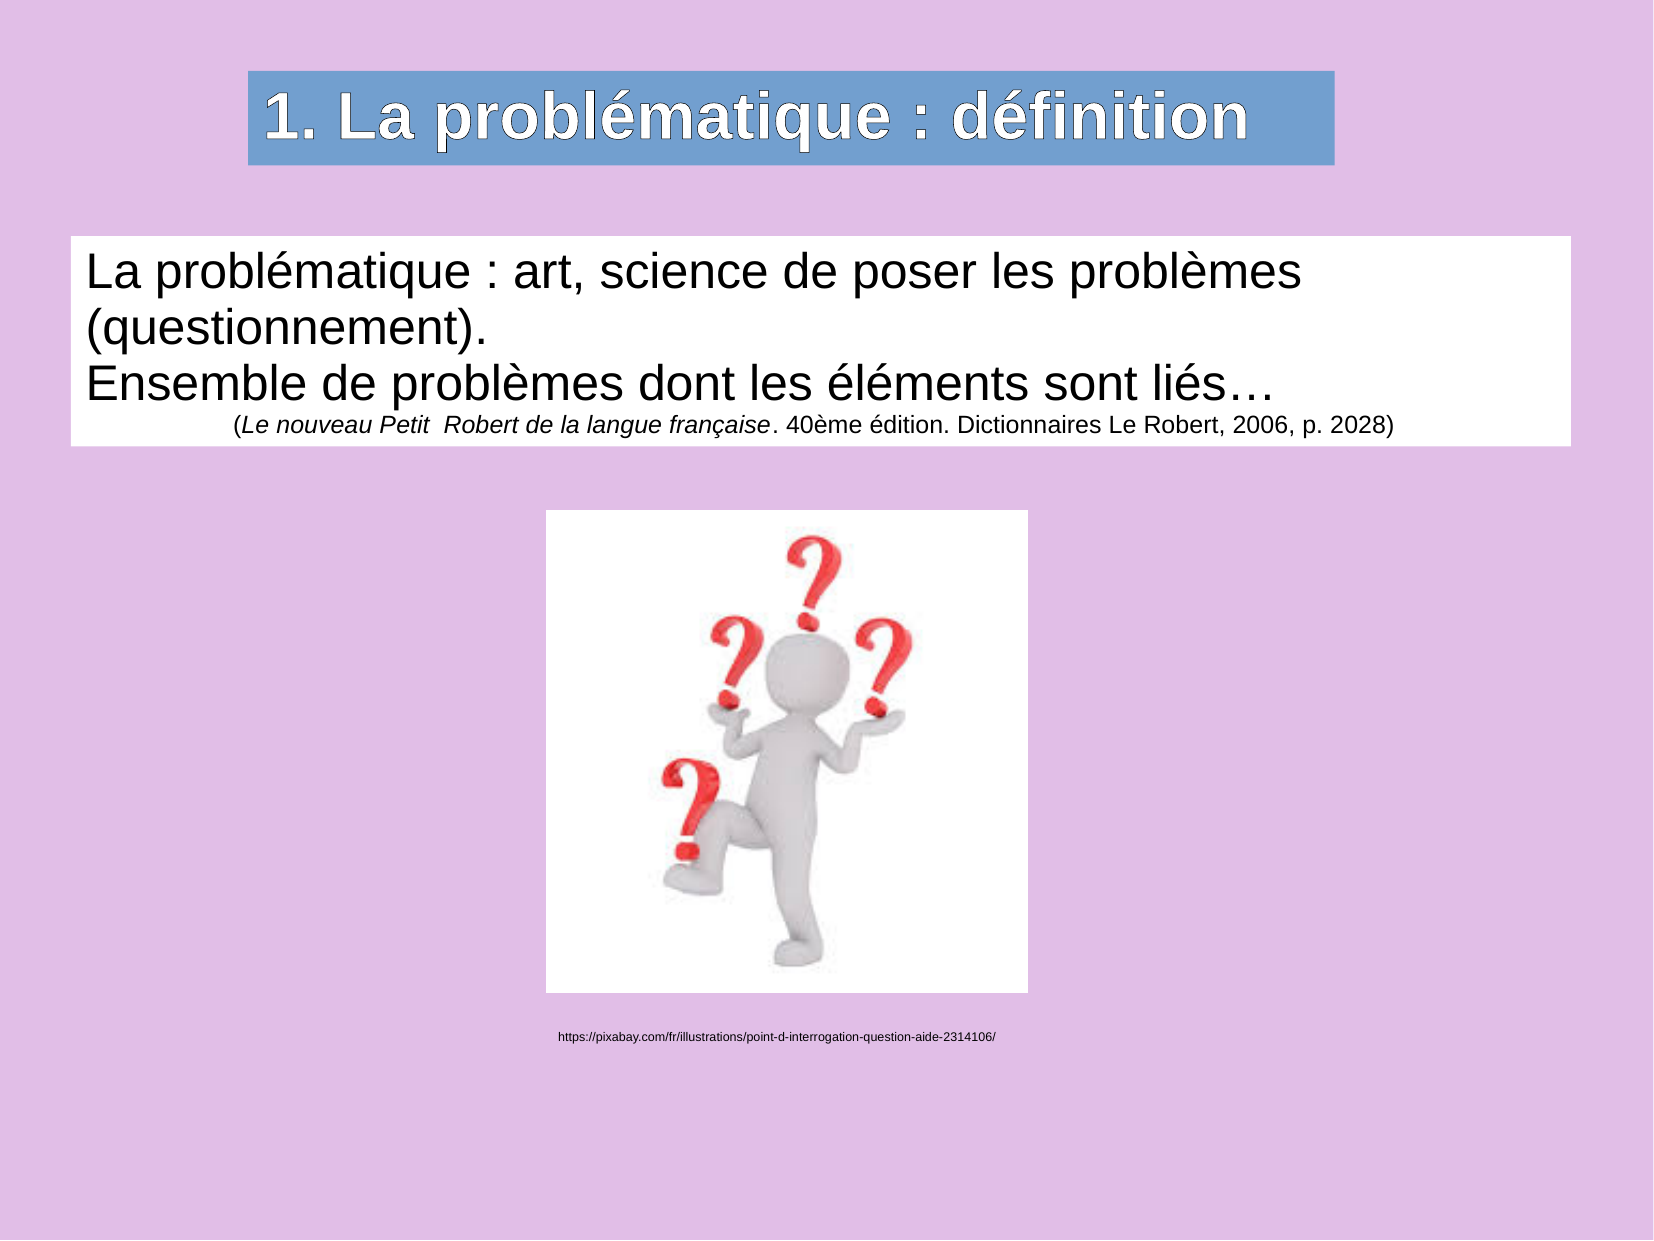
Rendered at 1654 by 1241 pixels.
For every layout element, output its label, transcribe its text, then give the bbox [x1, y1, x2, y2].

text_box 1. La problématique : définition [248, 70, 1335, 166]
text_box https://pixabay.com/fr/illustrations/point-d-interrogation-question-aide-2314106/ [543, 1022, 1040, 1052]
text_box La problématique : art, science de poser les problèmes (questionnement). Ensemble de problèmes dont les éléments sont liés… (Le nouveau Petit Robert de la langue française. 40ème édition. Dictionnaires Le Robert, 2006, p. 2028) [70, 236, 1571, 447]
picture [546, 510, 1028, 993]
